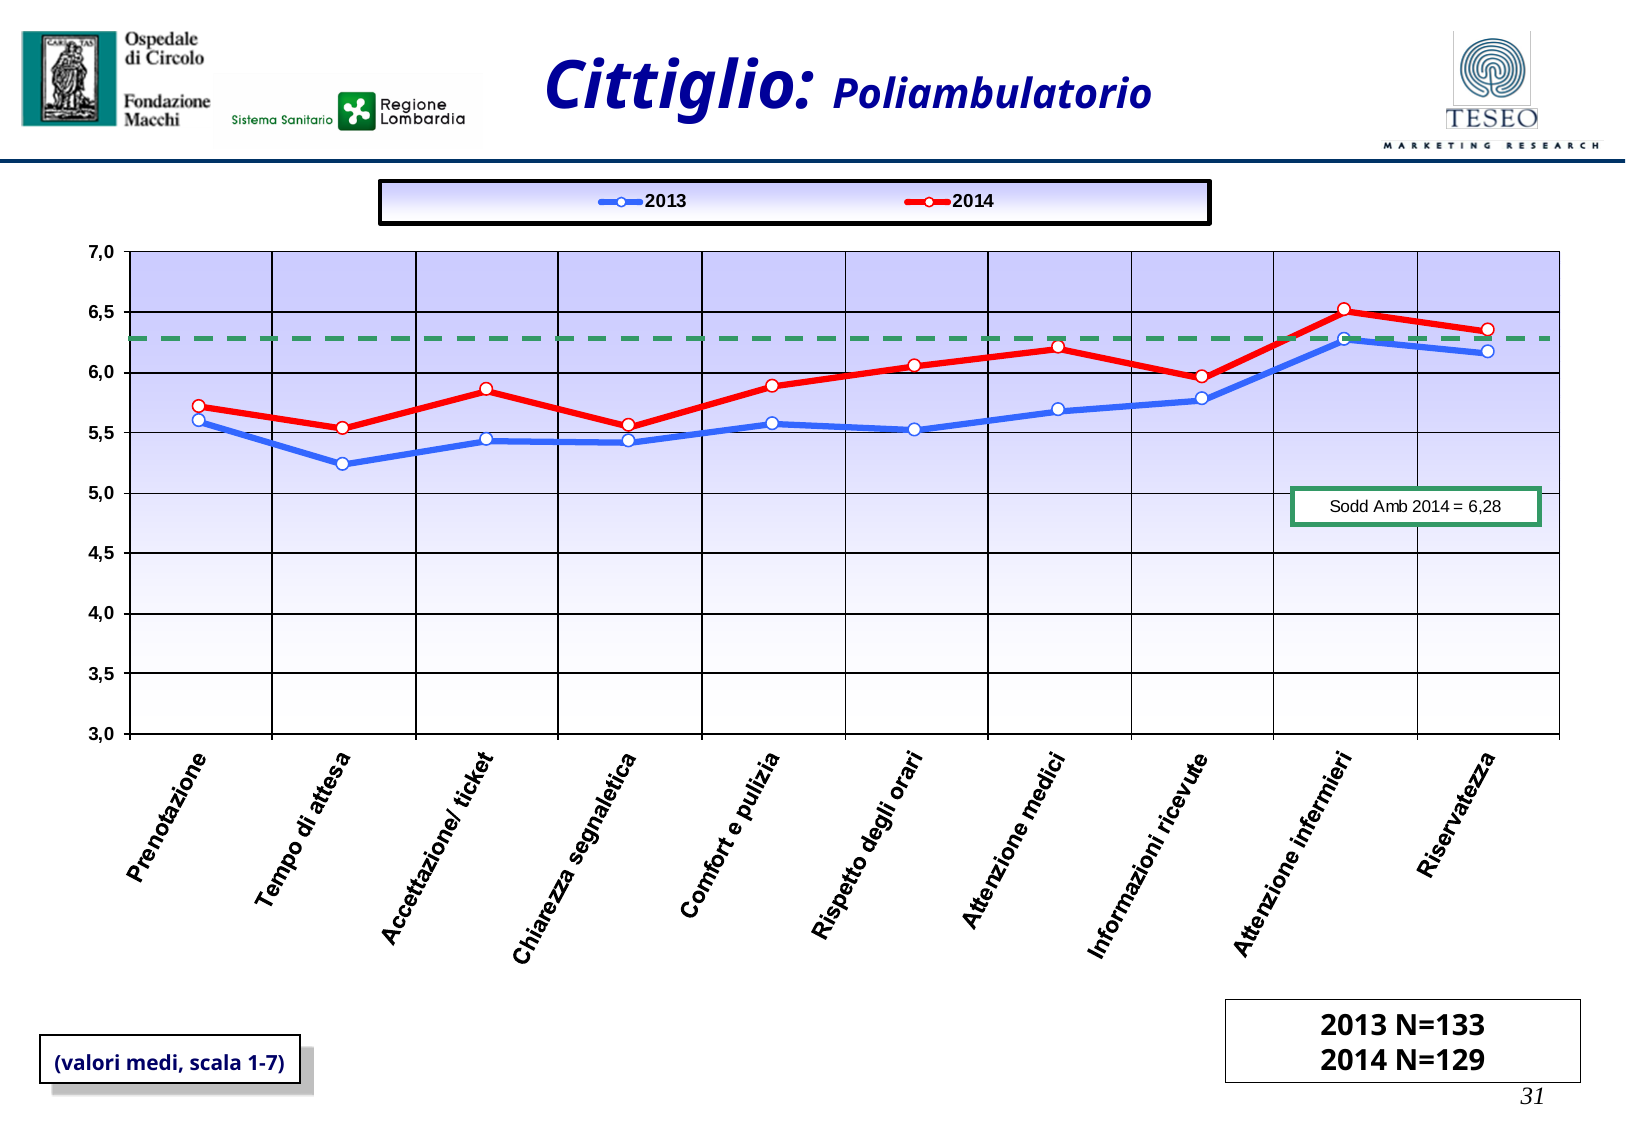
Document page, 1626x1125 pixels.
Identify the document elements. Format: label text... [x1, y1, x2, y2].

picture [46, 167, 1564, 1125]
picture [21, 31, 483, 149]
picture [1381, 31, 1604, 149]
text_box Cittiglio: Poliambulatorio [304, 18, 1392, 144]
text_box 2013 N=133 2014 N=129 [1225, 999, 1581, 1083]
